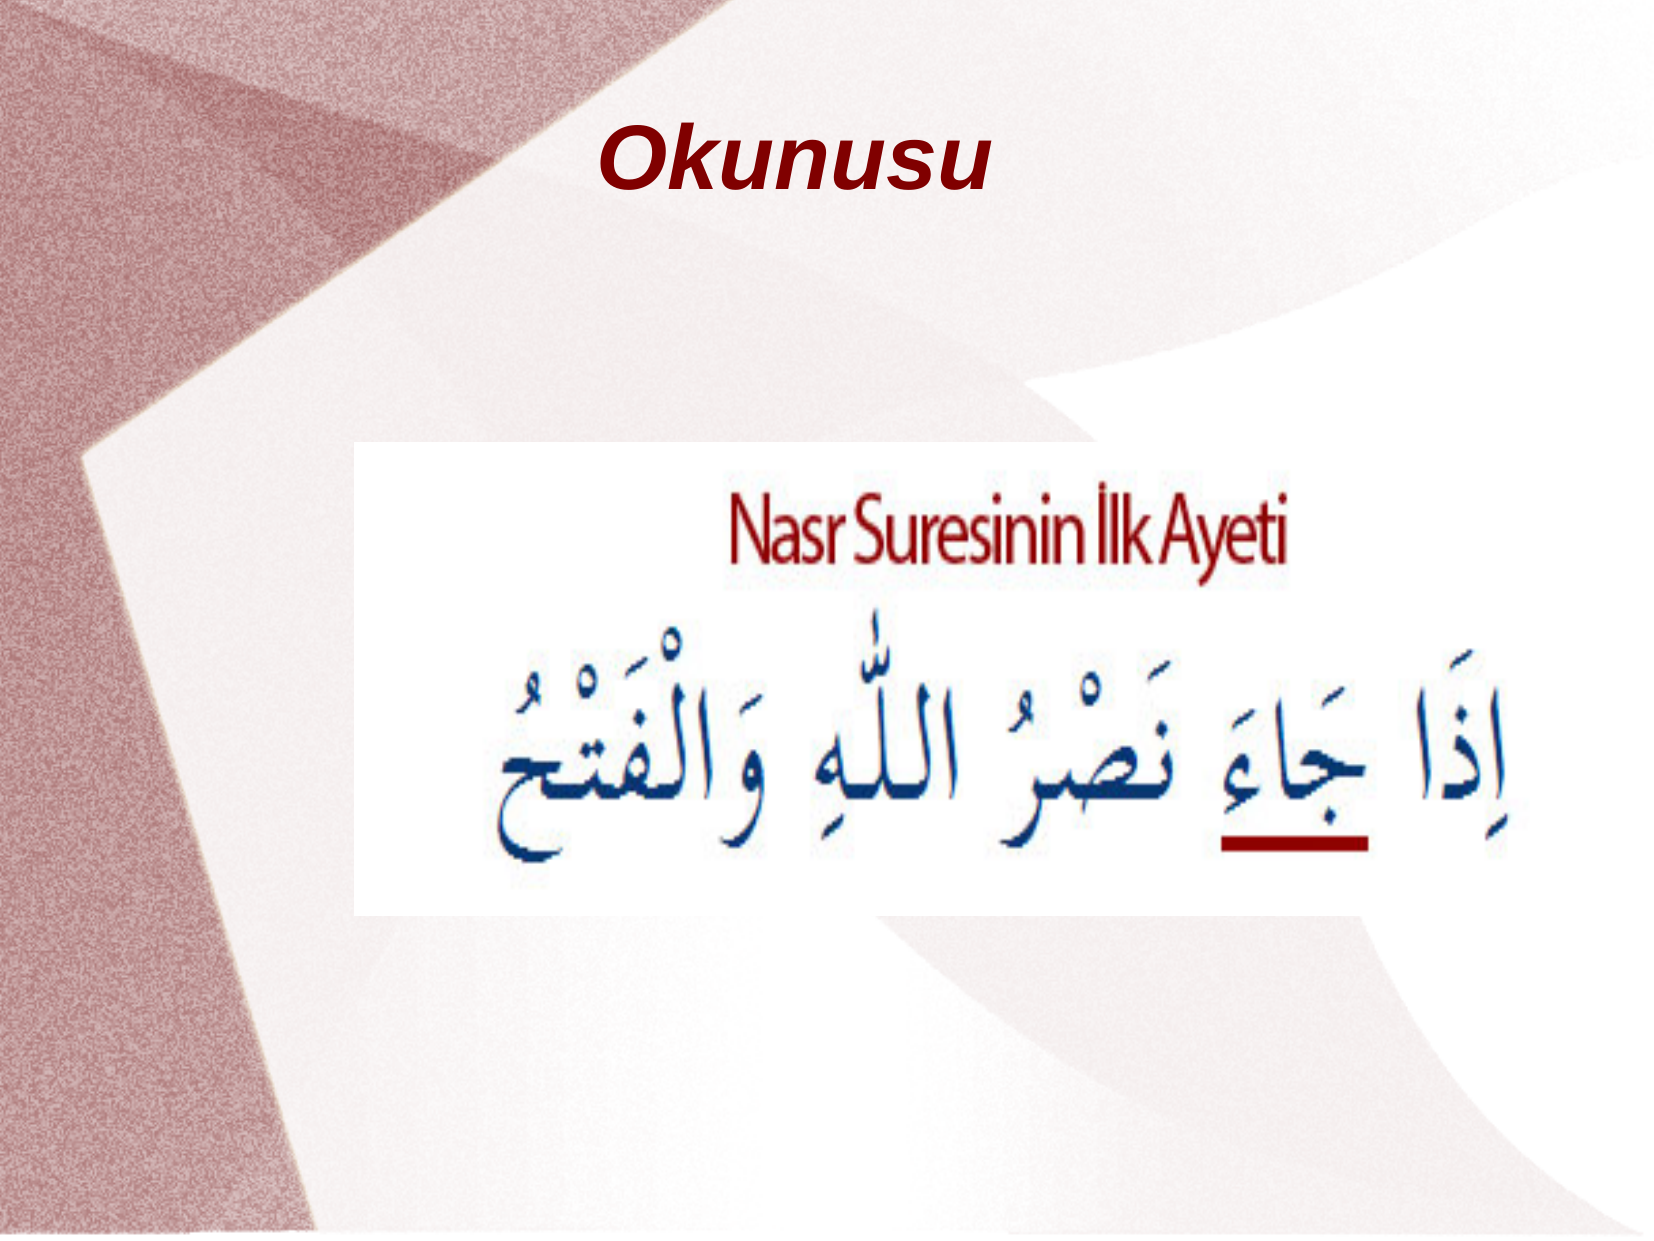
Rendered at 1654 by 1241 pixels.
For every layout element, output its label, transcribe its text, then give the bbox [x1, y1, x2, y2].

picture [354, 442, 1625, 916]
title Okunusu [596, 56, 1607, 250]
